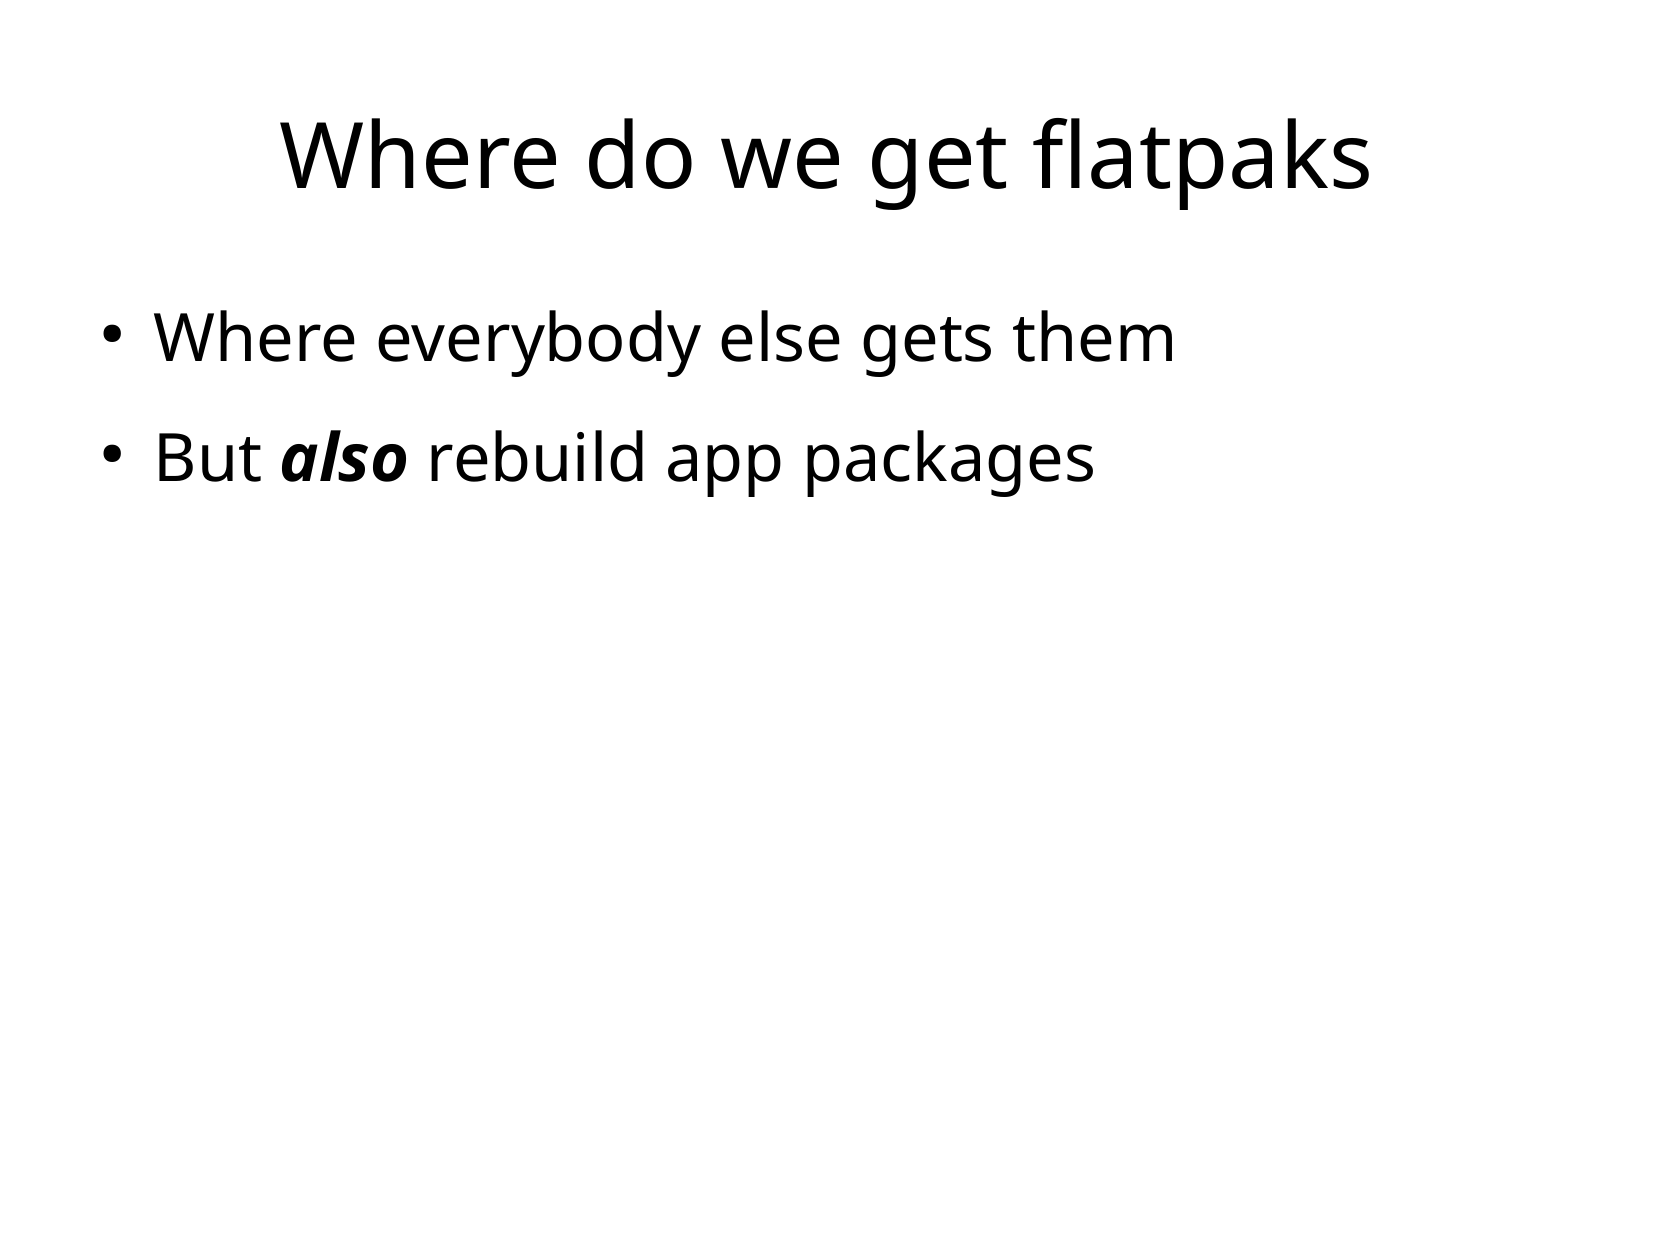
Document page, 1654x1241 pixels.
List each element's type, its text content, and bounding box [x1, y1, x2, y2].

title Where do we get flatpaks [82, 49, 1571, 257]
list Where everybody else gets them But also rebuild app packages [82, 290, 1571, 1010]
